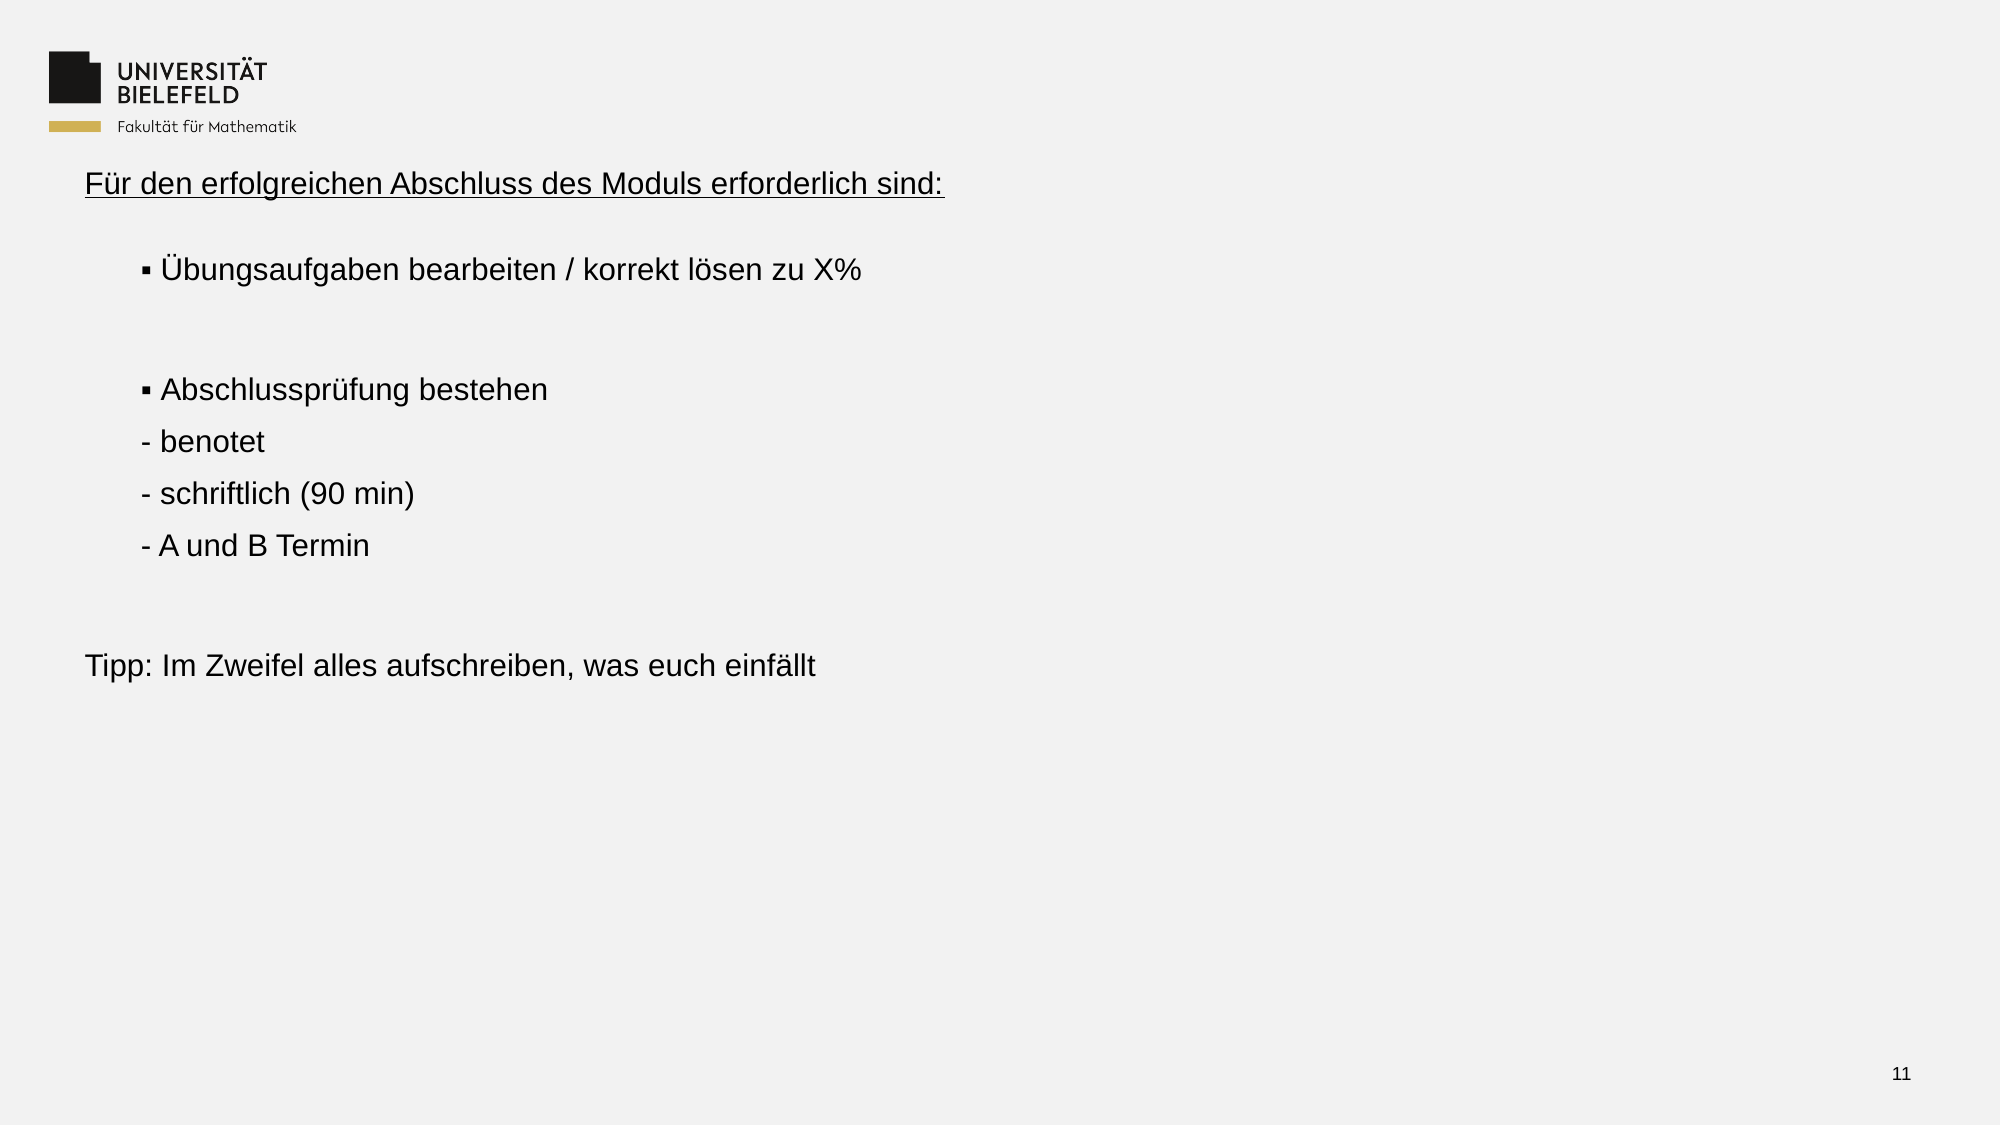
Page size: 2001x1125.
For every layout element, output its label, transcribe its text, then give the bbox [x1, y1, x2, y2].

list Für den erfolgreichen Abschluss des Moduls erforderlich sind: ▪ Übungsaufgaben bearbeiten / korrekt lösen zu X% ▪ Abschlussprüfung bestehen - benotet - schriftlich (90 min) - A und B Termin Tipp: Im Zweifel alles aufschreiben, was euch einfällt [84, 149, 1987, 805]
text_box [1891, 1061, 1951, 1096]
